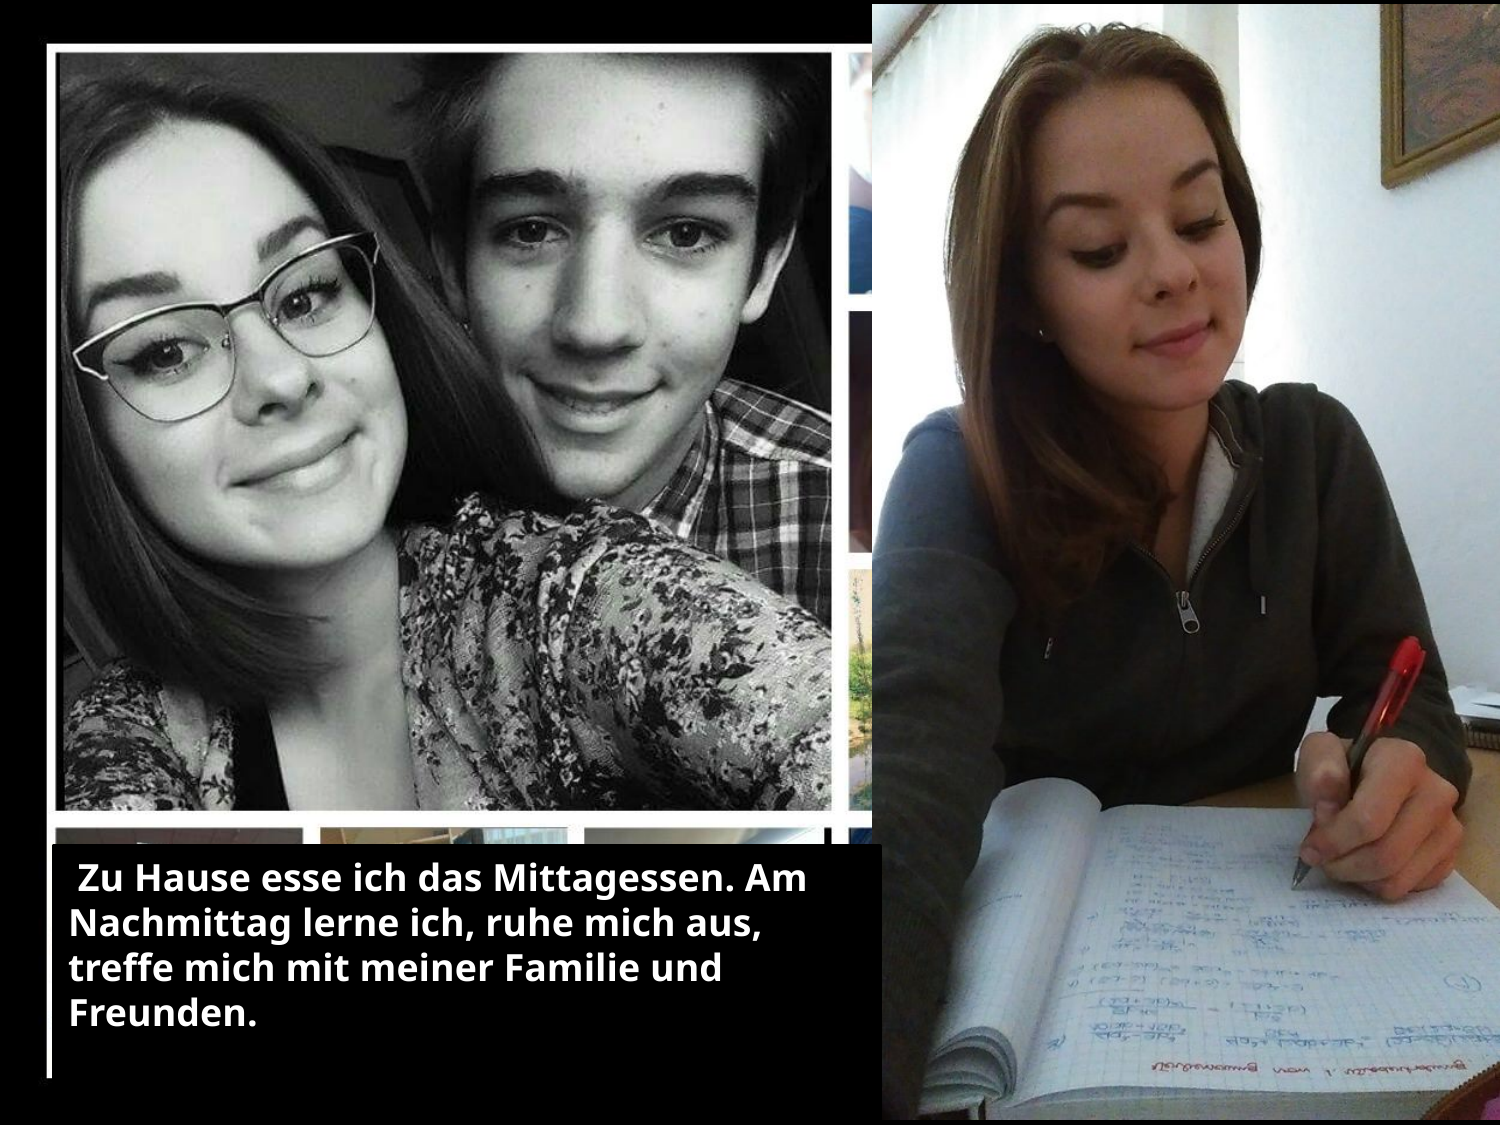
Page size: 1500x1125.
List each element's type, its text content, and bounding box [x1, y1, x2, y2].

picture [0, 0, 1500, 1124]
text_box Zu Hause esse ich das Mittagessen. Am Nachmittag lerne ich, ruhe mich aus, treffe mich mit meiner Familie und Freunden. [53, 846, 880, 1089]
